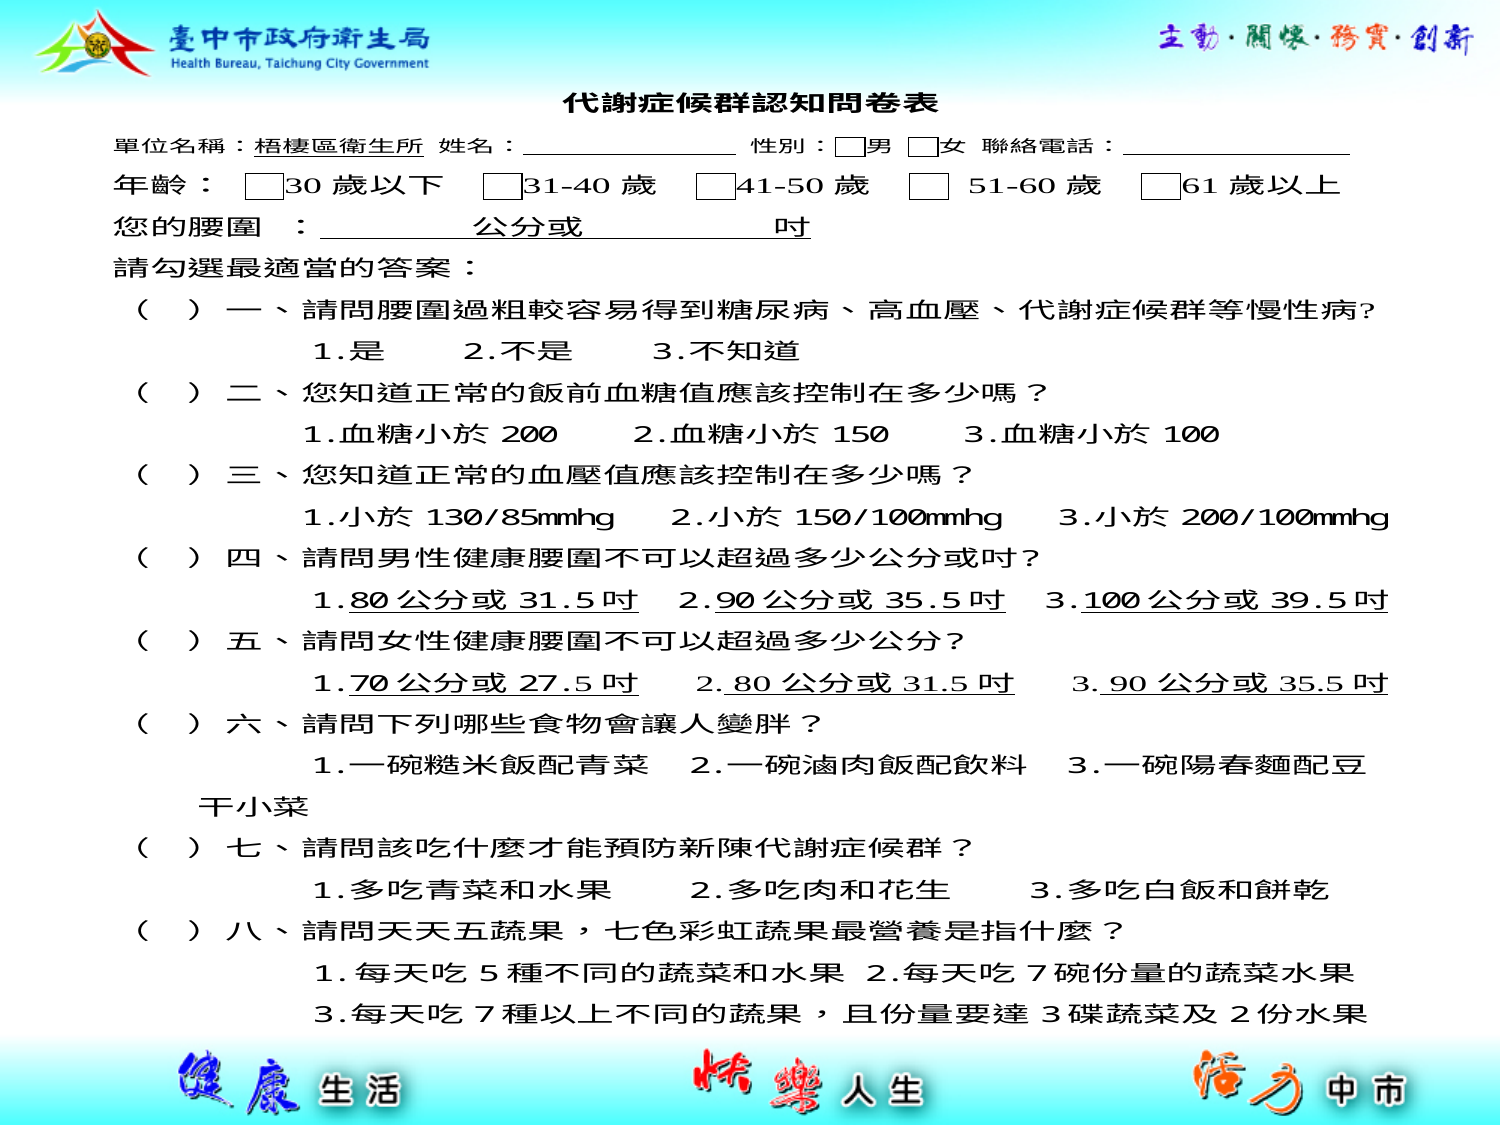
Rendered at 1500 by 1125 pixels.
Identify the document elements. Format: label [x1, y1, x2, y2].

chart [112, 78, 1388, 1071]
